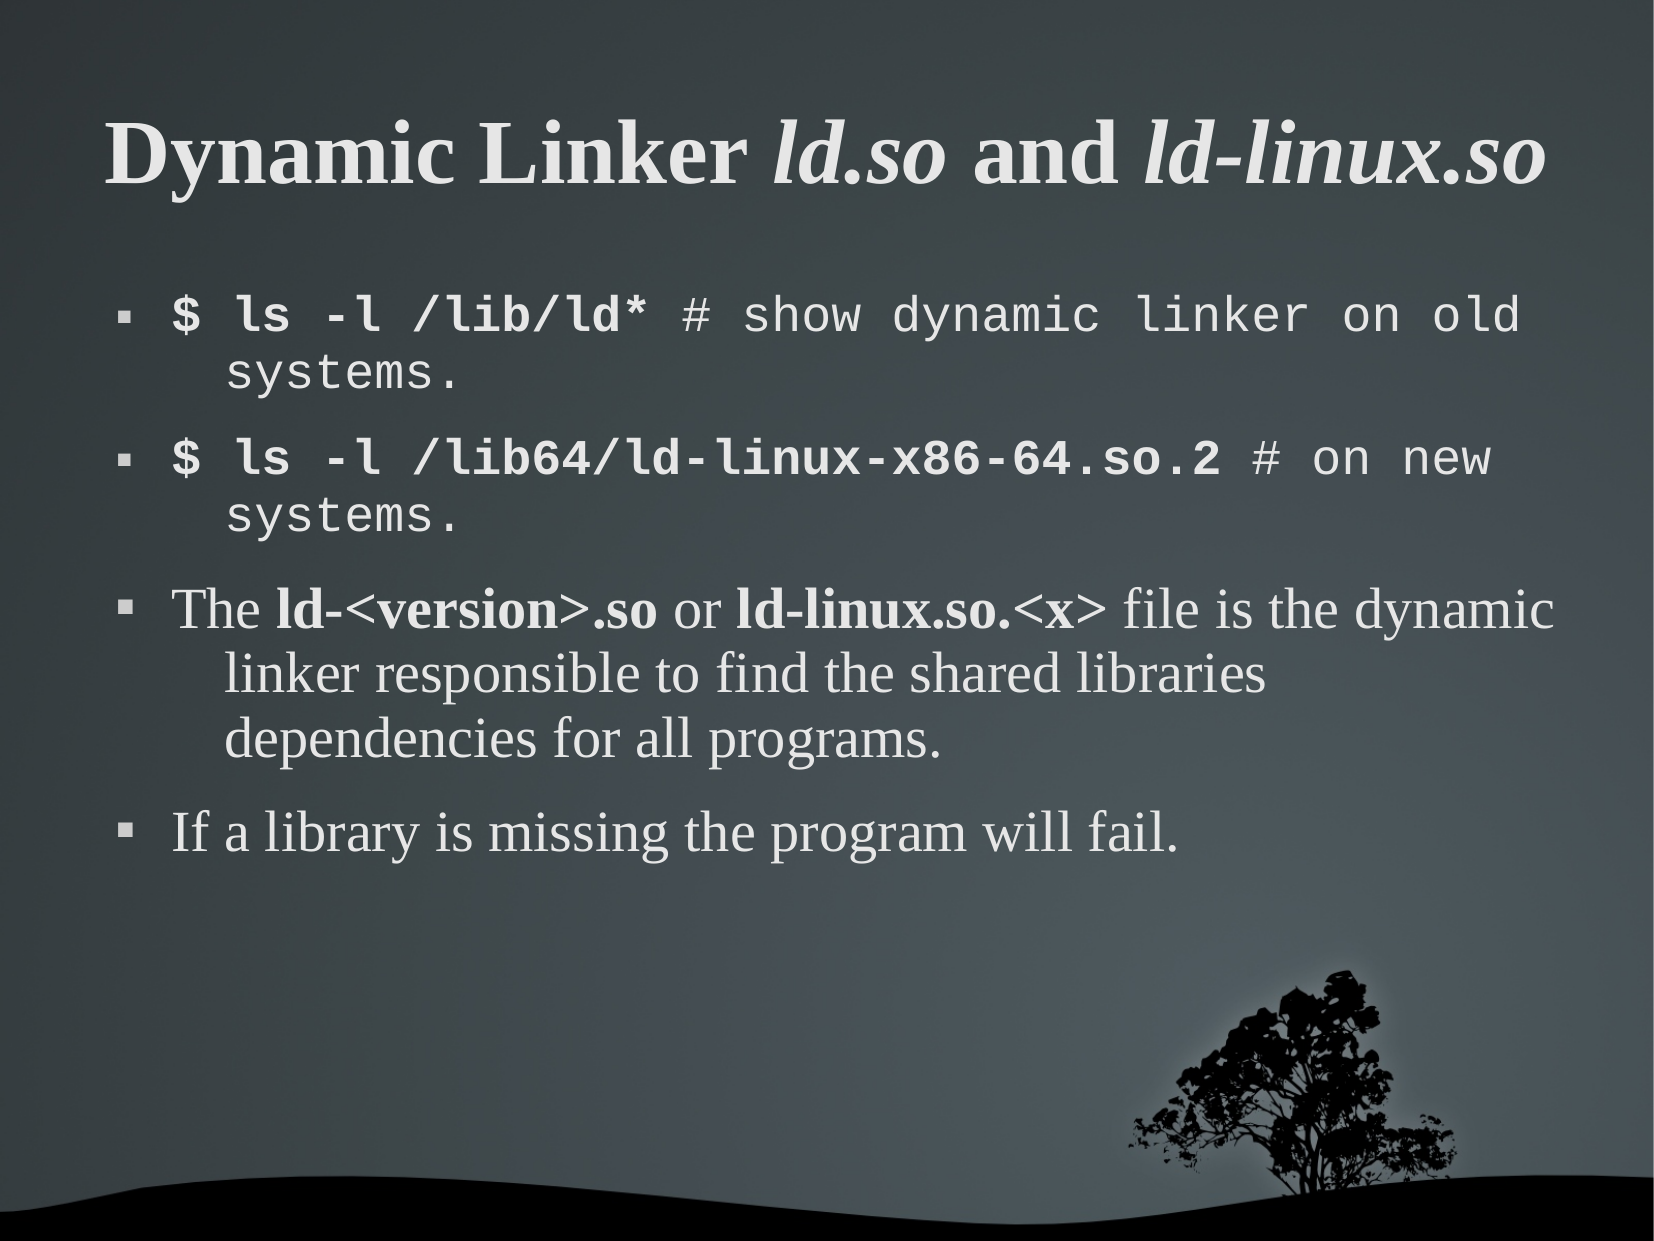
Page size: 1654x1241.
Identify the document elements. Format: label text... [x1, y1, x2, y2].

picture [0, 0, 1654, 1241]
title Dynamic Linker ld.so and ld-linux.so [82, 33, 1571, 273]
list $ ls -l /lib/ld* # show dynamic linker on old systems. $ ls -l /lib64/ld-linux-x86-64.so.2 # on new systems. The ld-<version>.so or ld-linux.so.<x> file is the dynamic linker responsible to find the shared libraries dependencies for all programs. If a library is missing the program will fail. [82, 290, 1571, 1109]
